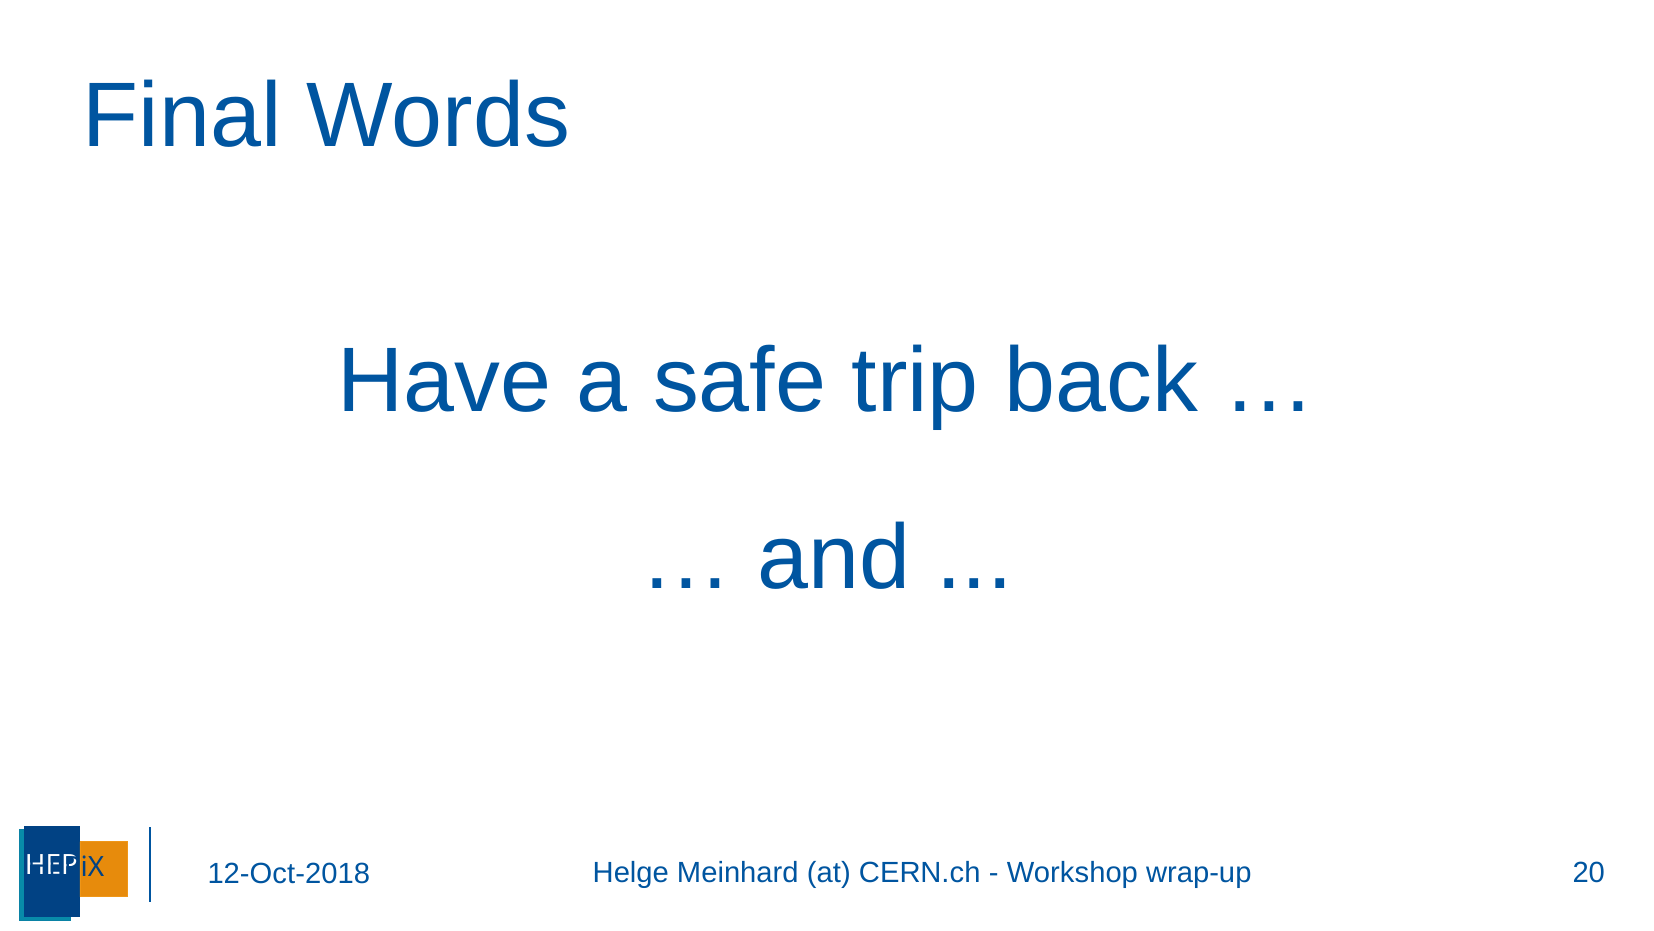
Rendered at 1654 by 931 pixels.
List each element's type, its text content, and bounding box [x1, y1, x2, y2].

title Final Words [82, 37, 1571, 180]
subtitle Have a safe trip back … … and ... [82, 180, 1571, 757]
